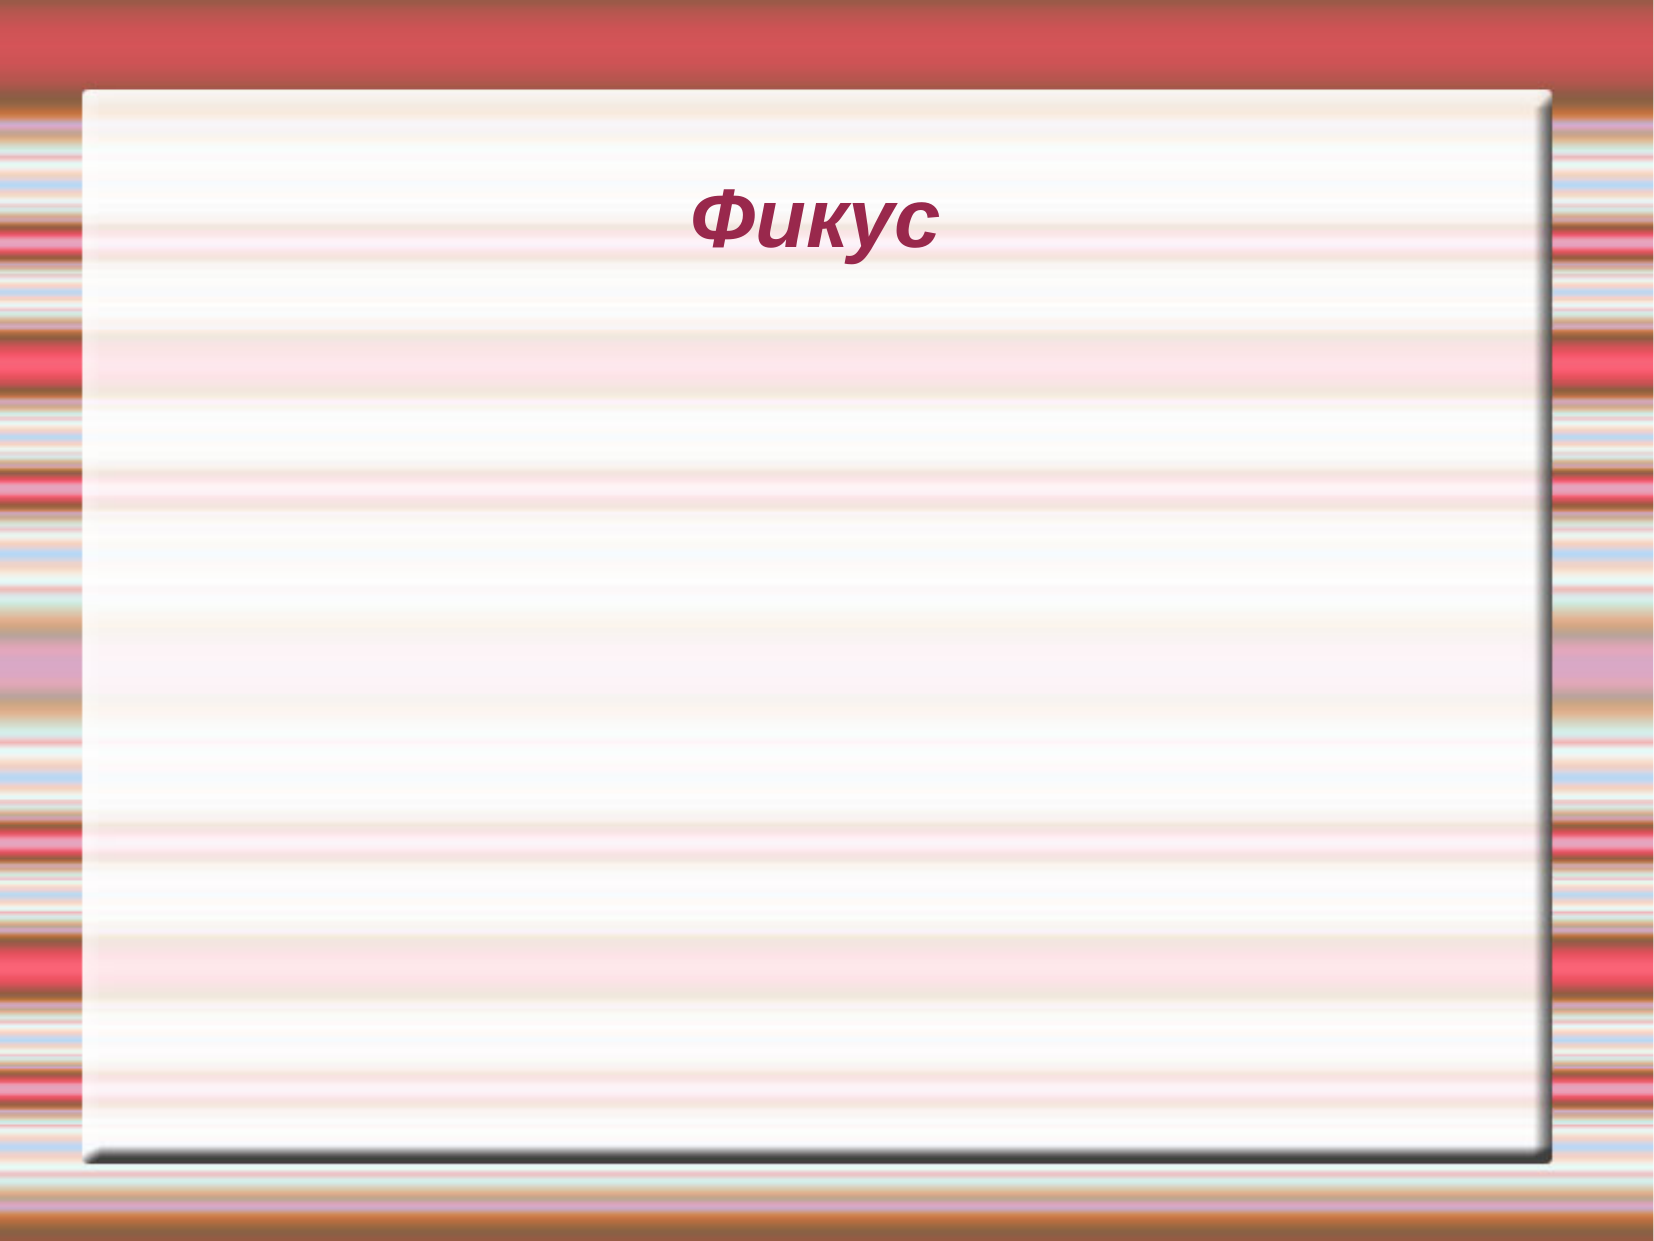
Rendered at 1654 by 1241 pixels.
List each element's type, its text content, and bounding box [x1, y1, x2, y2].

title Фикус [121, 122, 1534, 315]
picture [0, 0, 1654, 1241]
